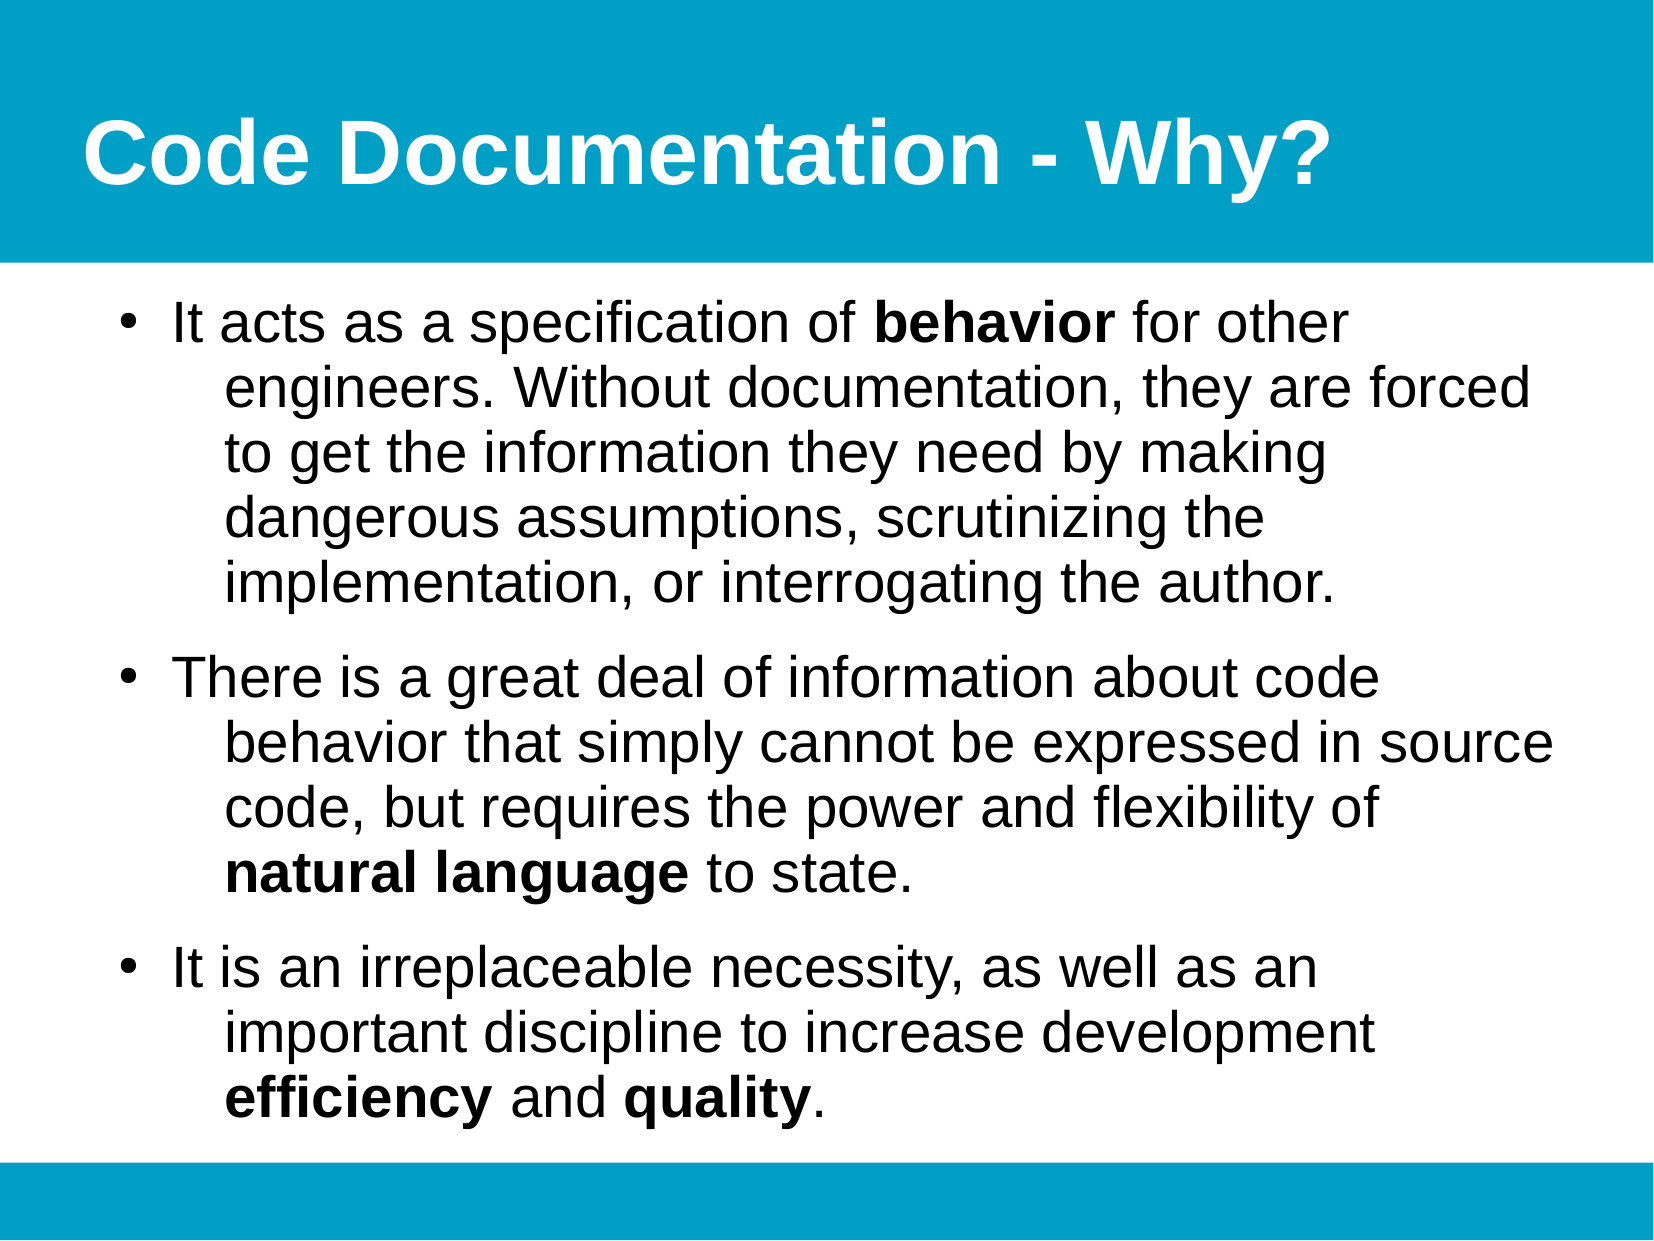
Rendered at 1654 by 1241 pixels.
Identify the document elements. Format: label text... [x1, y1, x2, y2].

title Code Documentation - Why? [82, 56, 1571, 250]
list It acts as a specification of behavior for other engineers. Without documentation, they are forced to get the information they need by making dangerous assumptions, scrutinizing the implementation, or interrogating the author. There is a great deal of information about code behavior that simply cannot be expressed in source code, but requires the power and flexibility of natural language to state. It is an irreplaceable necessity, as well as an important discipline to increase development efficiency and quality. [82, 290, 1571, 1132]
